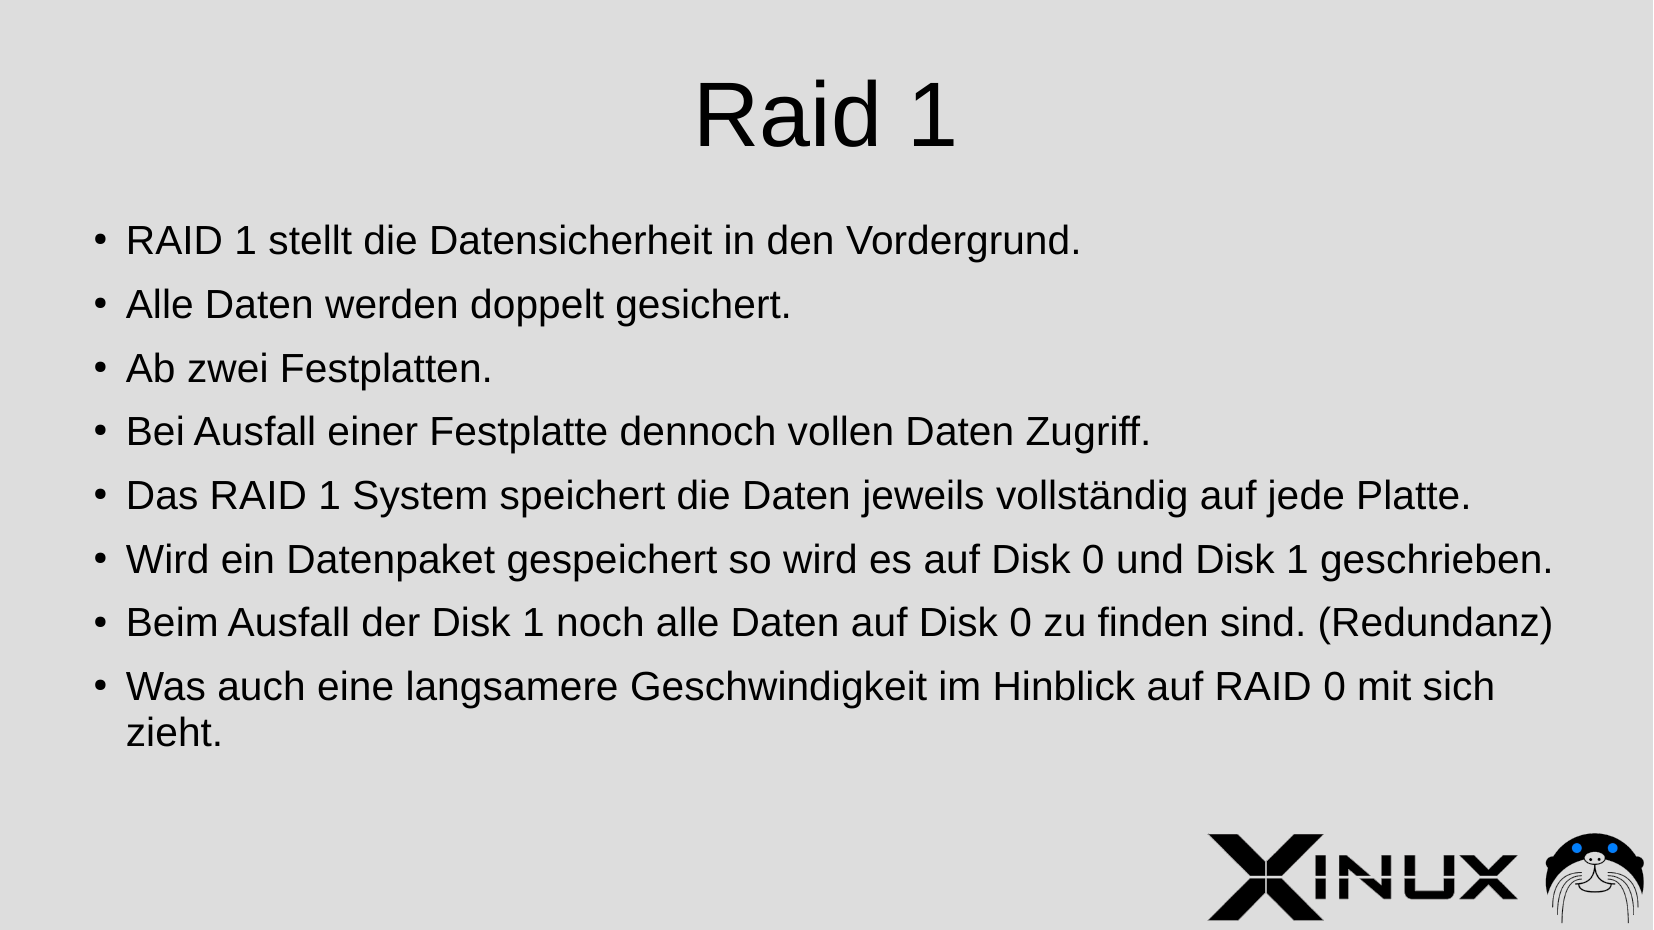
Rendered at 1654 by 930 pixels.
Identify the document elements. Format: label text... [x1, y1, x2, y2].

picture [1200, 824, 1650, 930]
list RAID 1 stellt die Datensicherheit in den Vordergrund. Alle Daten werden doppelt gesichert. Ab zwei Festplatten. Bei Ausfall einer Festplatte dennoch vollen Daten Zugriff. Das RAID 1 System speichert die Daten jeweils vollständig auf jede Platte. Wird ein Datenpaket gespeichert so wird es auf Disk 0 und Disk 1 geschrieben. Beim Ausfall der Disk 1 noch alle Daten auf Disk 0 zu finden sind. (Redundanz) Was auch eine langsamere Geschwindigkeit im Hinblick auf RAID 0 mit sich zieht. [82, 217, 1571, 757]
title Raid 1 [82, 37, 1571, 193]
